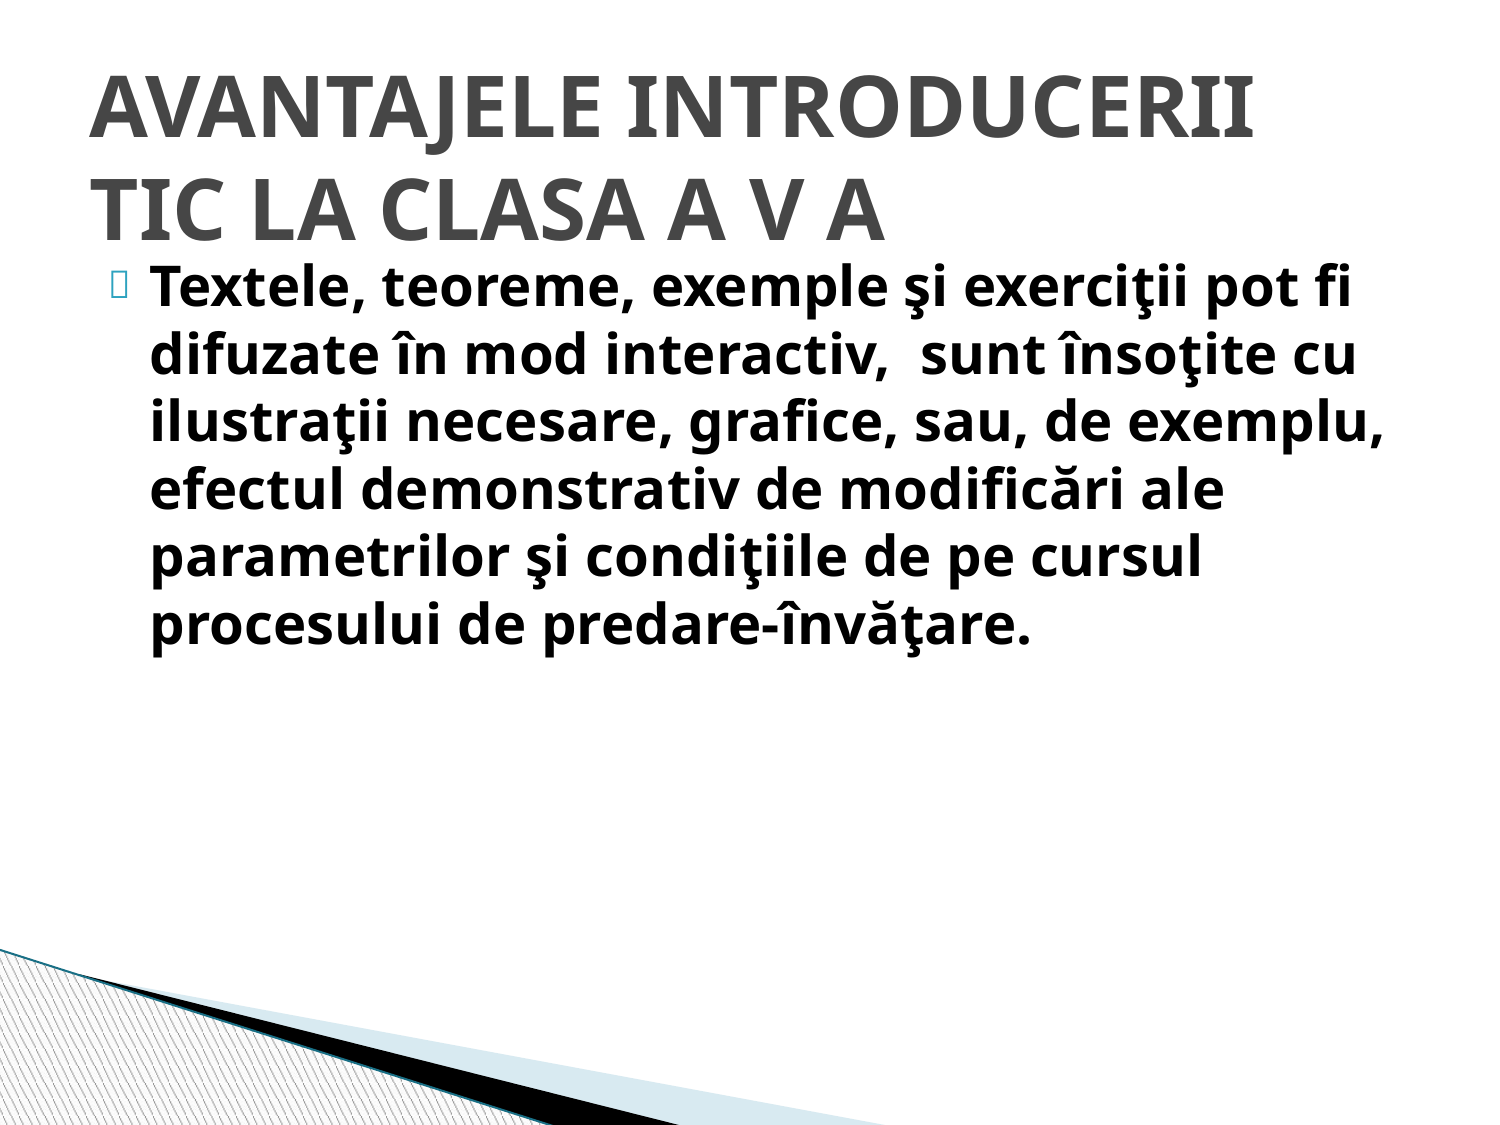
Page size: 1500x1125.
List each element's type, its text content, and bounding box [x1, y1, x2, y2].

list Textele, teoreme, exemple şi exerciţii pot fi difuzate în mod interactiv, sunt însoţite cu ilustraţii necesare, grafice, sau, de exemplu, efectul demonstrativ de modificări ale parametrilor şi condiţiile de pe cursul procesului de predare-învăţare. [75, 243, 1425, 986]
picture [0, 952, 543, 1125]
title AVANTAJELE INTRODUCERII TIC LA CLASA A V A [75, 45, 1425, 233]
